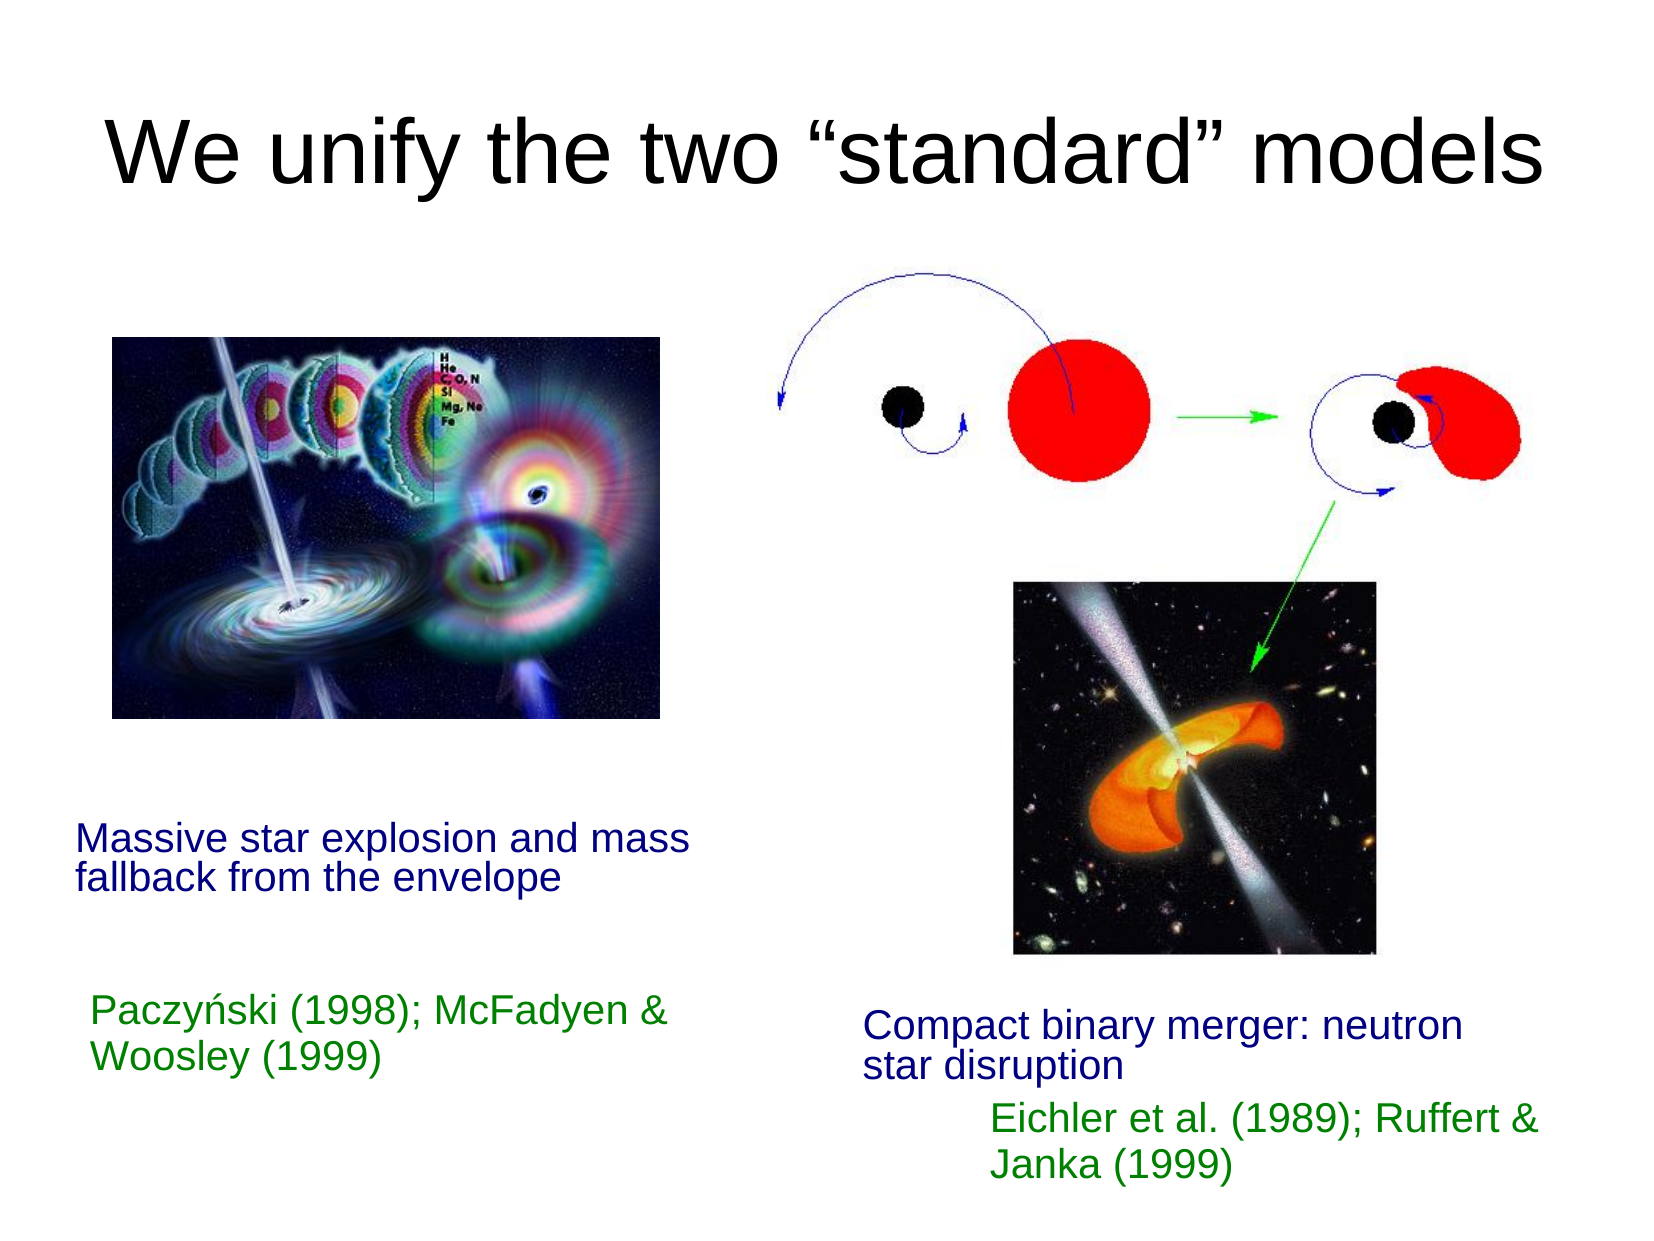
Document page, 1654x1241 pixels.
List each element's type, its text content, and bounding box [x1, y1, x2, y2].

text_box Massive star explosion and mass fallback from the envelope [74, 820, 713, 901]
title We unify the two “standard” models [82, 49, 1570, 256]
text_box Paczyński (1998); McFadyen & Woosley (1999) [75, 979, 713, 1160]
picture [112, 337, 660, 719]
picture [766, 224, 1576, 968]
text_box Eichler et al. (1989); Ruffert & Janka (1999) [975, 1087, 1613, 1196]
text_box Compact binary merger: neutron star disruption [862, 1007, 1501, 1088]
